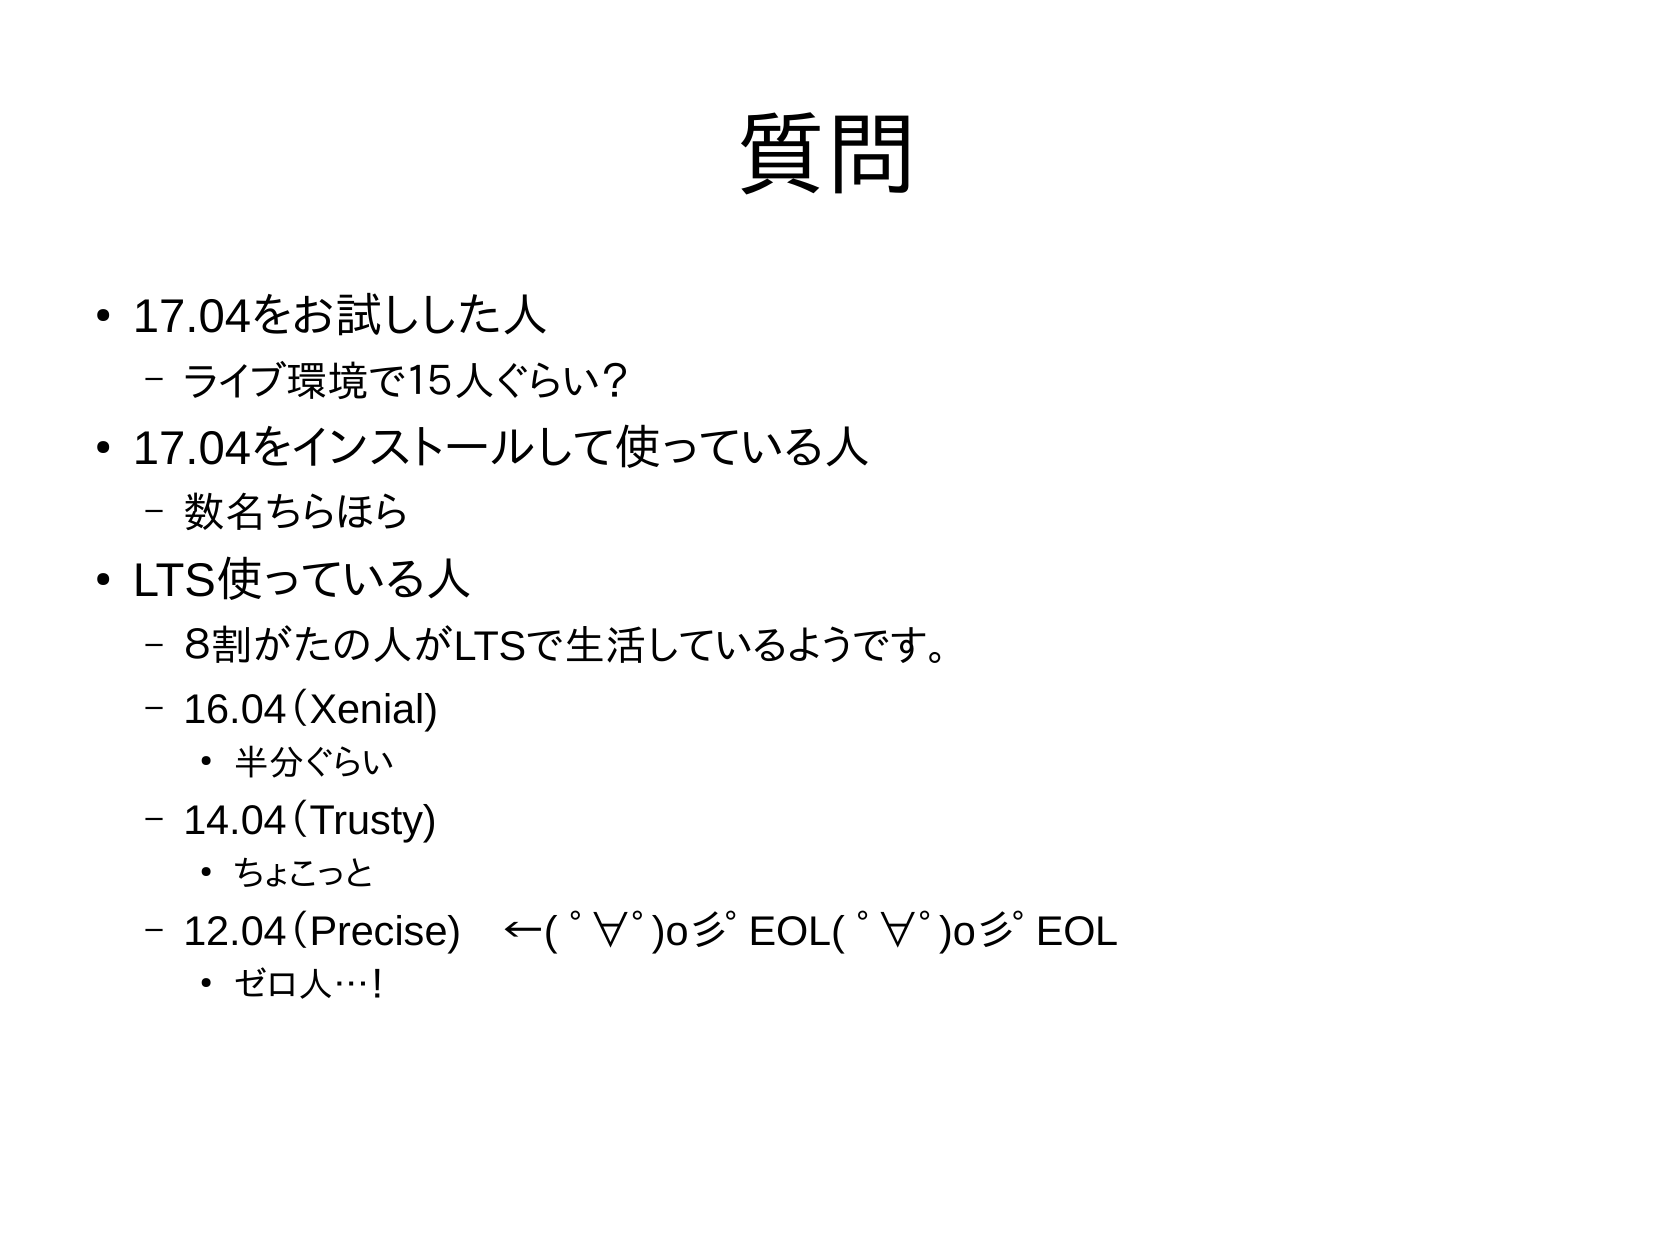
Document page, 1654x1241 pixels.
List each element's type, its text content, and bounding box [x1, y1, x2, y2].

title 質問 [82, 49, 1571, 257]
list 17.04をお試しした人 ライブ環境で１５人ぐらい？ 17.04をインストールして使っている人 数名ちらほら LTS使っている人 ８割がたの人がLTSで生活しているようです。 16.04（Xenial) 半分ぐらい 14.04（Trusty) ちょこっと 12.04（Precise) ←( ﾟ∀ﾟ)o彡゜ EOL( ﾟ∀ﾟ)o彡゜ EOL ゼロ人…！ [82, 290, 1571, 1010]
